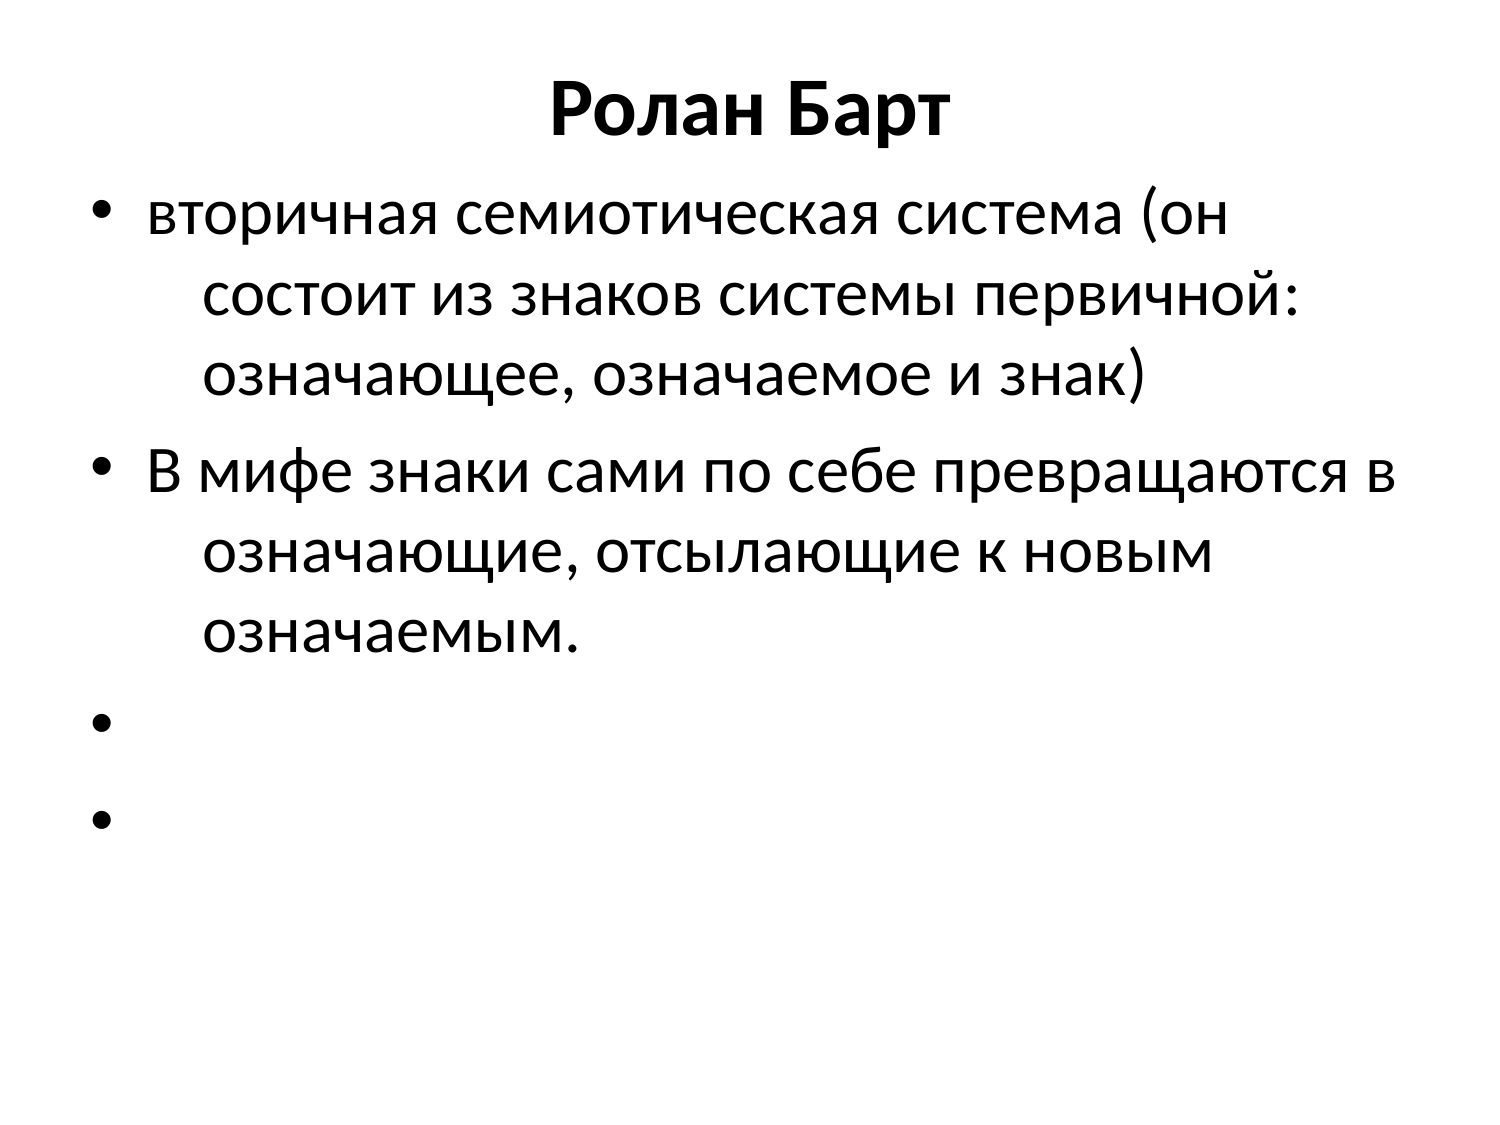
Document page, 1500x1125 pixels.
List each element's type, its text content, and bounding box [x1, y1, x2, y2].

list вторичная семиотичес­кая система (он состоит из знаков системы первичной: означающее, означаемое и знак) В мифе знаки сами по себе превра­щаются в означающие, отсылающие к новым означае­мым. [75, 160, 1426, 1005]
title Ролан Барт [75, 45, 1426, 160]
